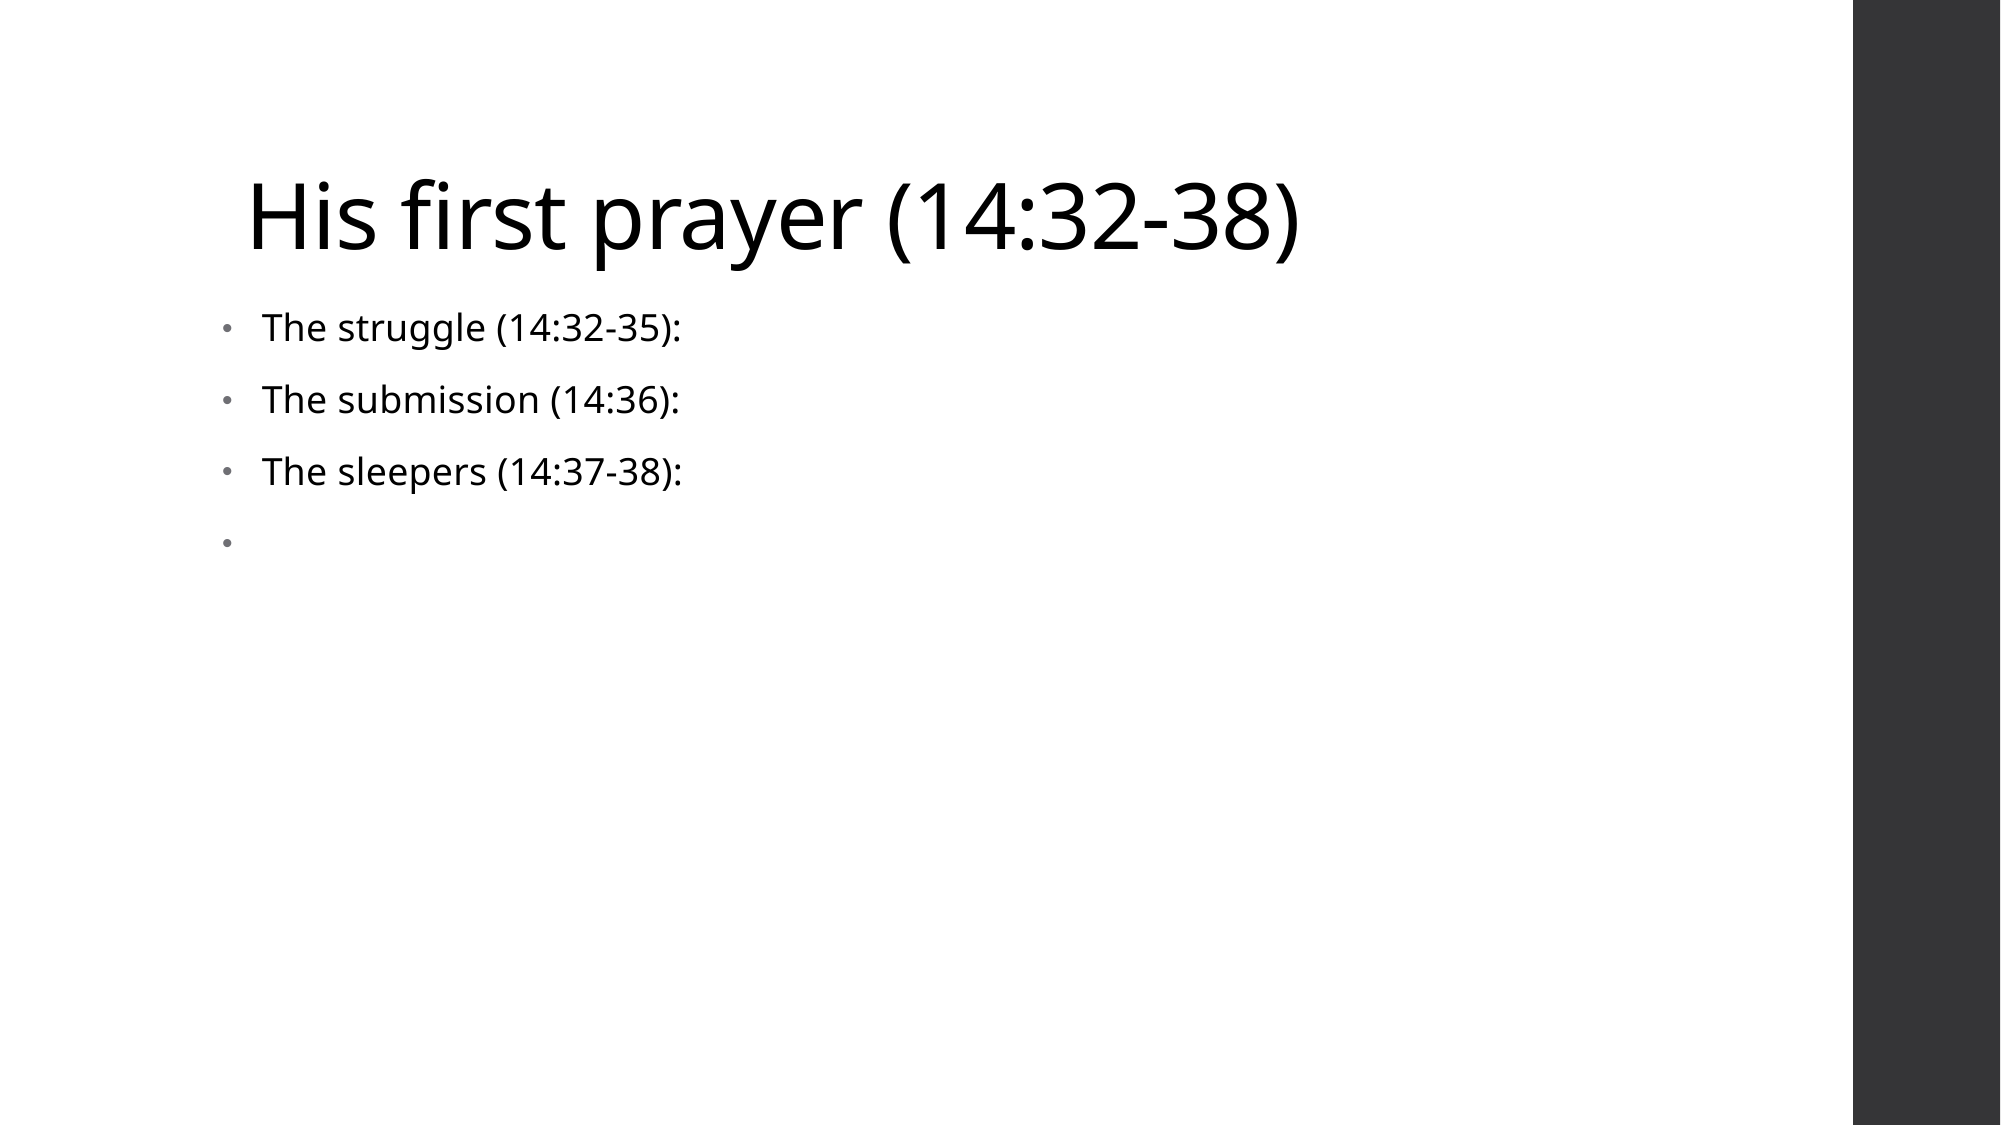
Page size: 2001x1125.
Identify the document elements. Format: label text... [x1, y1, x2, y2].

title His first prayer (14:32-38) [206, 60, 1797, 278]
list The struggle (14:32-35): The submission (14:36): The sleepers (14:37-38): [206, 299, 1617, 1014]
